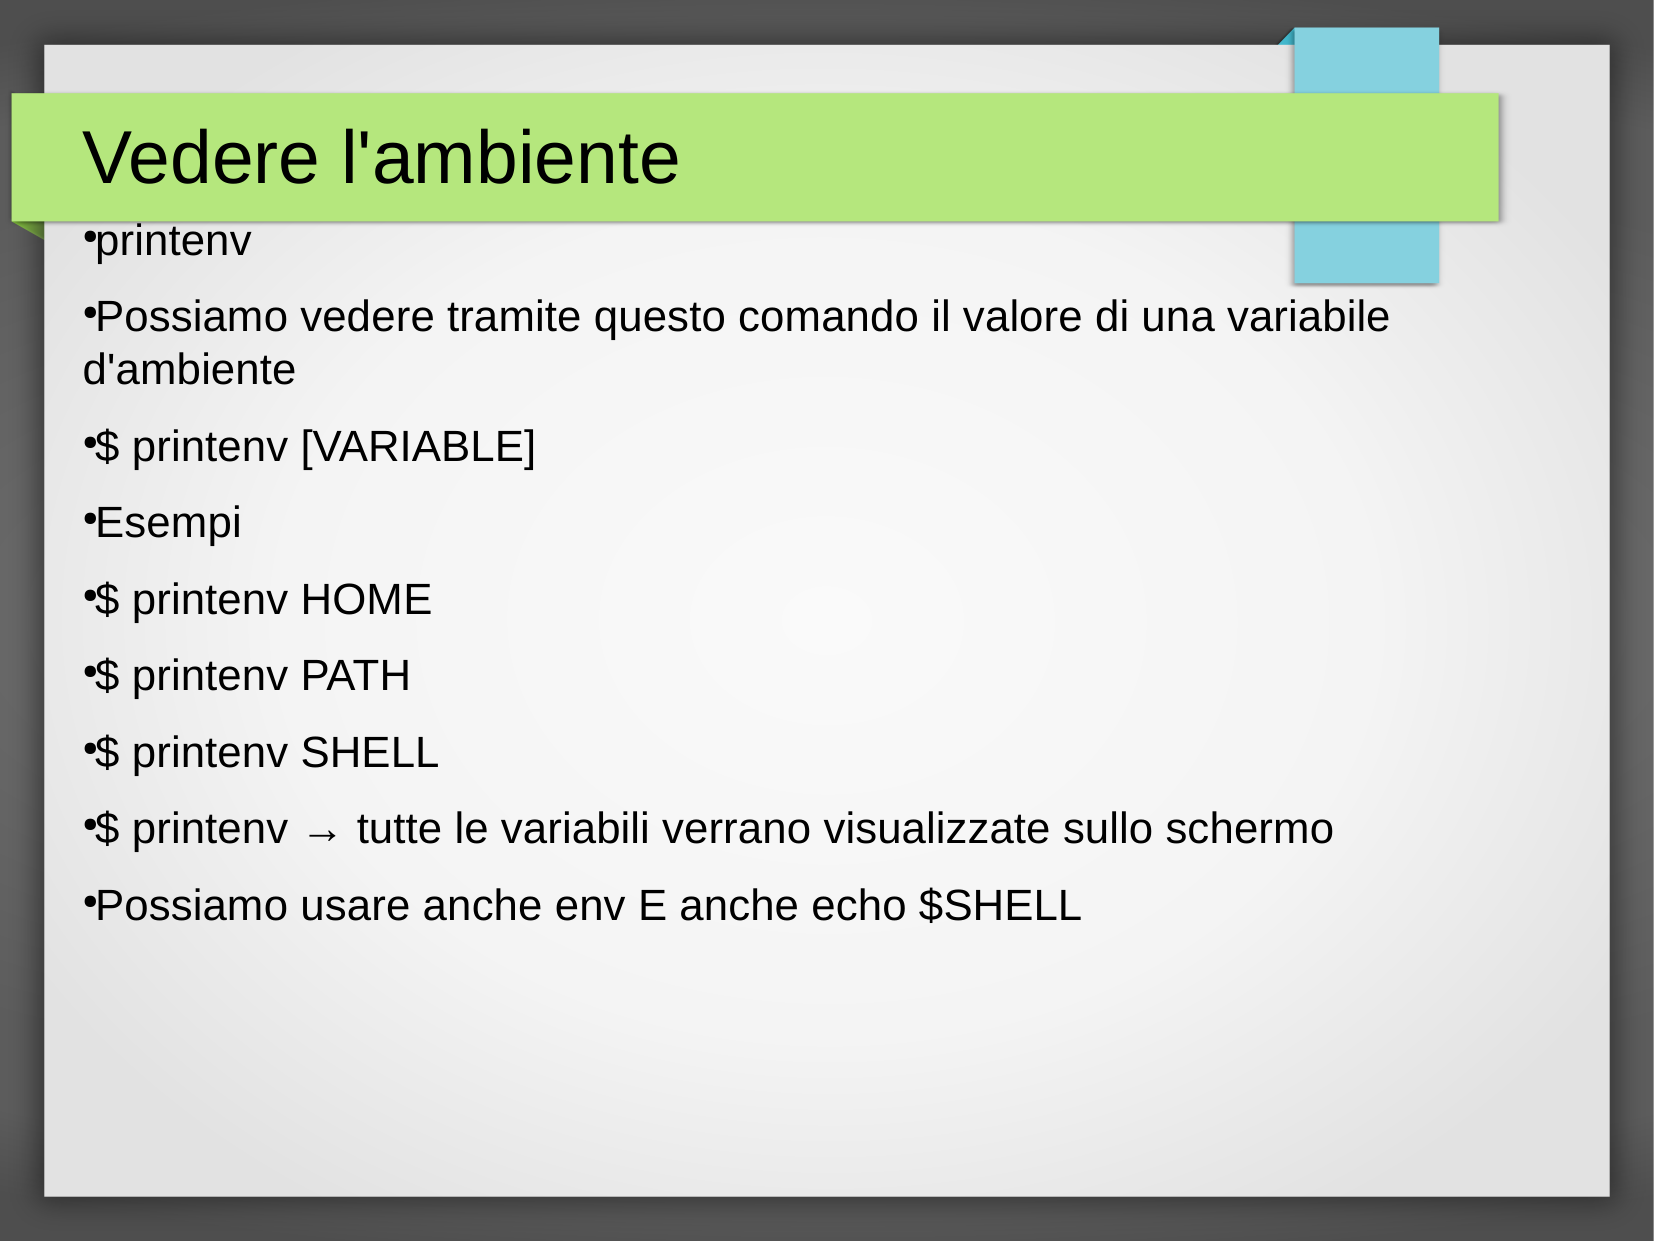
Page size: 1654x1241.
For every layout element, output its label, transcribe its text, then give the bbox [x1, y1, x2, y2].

picture [0, 0, 1654, 1241]
list printenv Possiamo vedere tramite questo comando il valore di una variabile d'ambiente $ printenv [VARIABLE] Esempi $ printenv HOME $ printenv PATH $ printenv SHELL $ printenv → tutte le variabili verrano visualizzate sullo schermo Possiamo usare anche env E anche echo $SHELL [82, 211, 1571, 931]
title Vedere l'ambiente [82, 94, 1264, 211]
